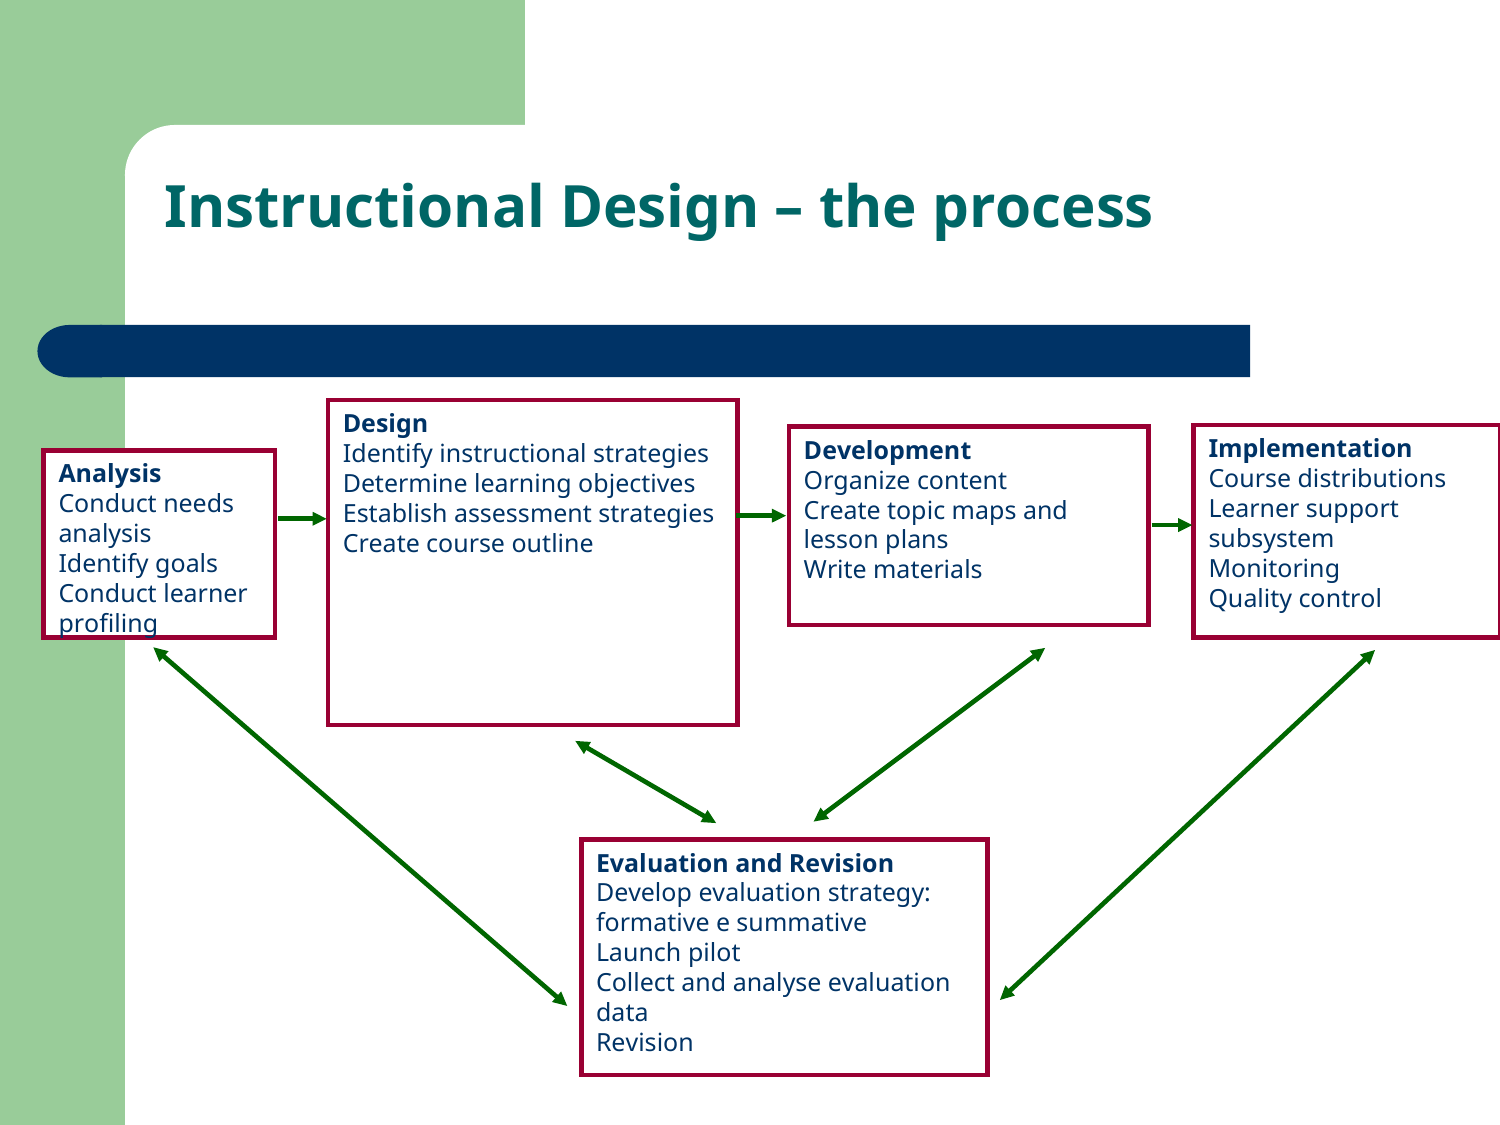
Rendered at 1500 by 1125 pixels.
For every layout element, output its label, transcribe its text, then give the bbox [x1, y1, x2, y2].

text_box Analysis Conduct needs analysis Identify goals Conduct learner profiling [43, 450, 276, 638]
text_box Implementation Course distributions Learner support subsystem Monitoring Quality control [1193, 425, 1500, 638]
text_box Evaluation and Revision Develop evaluation strategy: formative e summative Launch pilot Collect and analyse evaluation data Revision [581, 839, 988, 1076]
title Instructional Design – the process [149, 171, 1463, 250]
text_box Development Organize content Create topic maps and lesson plans Write materials [789, 426, 1149, 626]
text_box Design Identify instructional strategies Determine learning objectives Establish assessment strategies Create course outline [328, 399, 738, 726]
